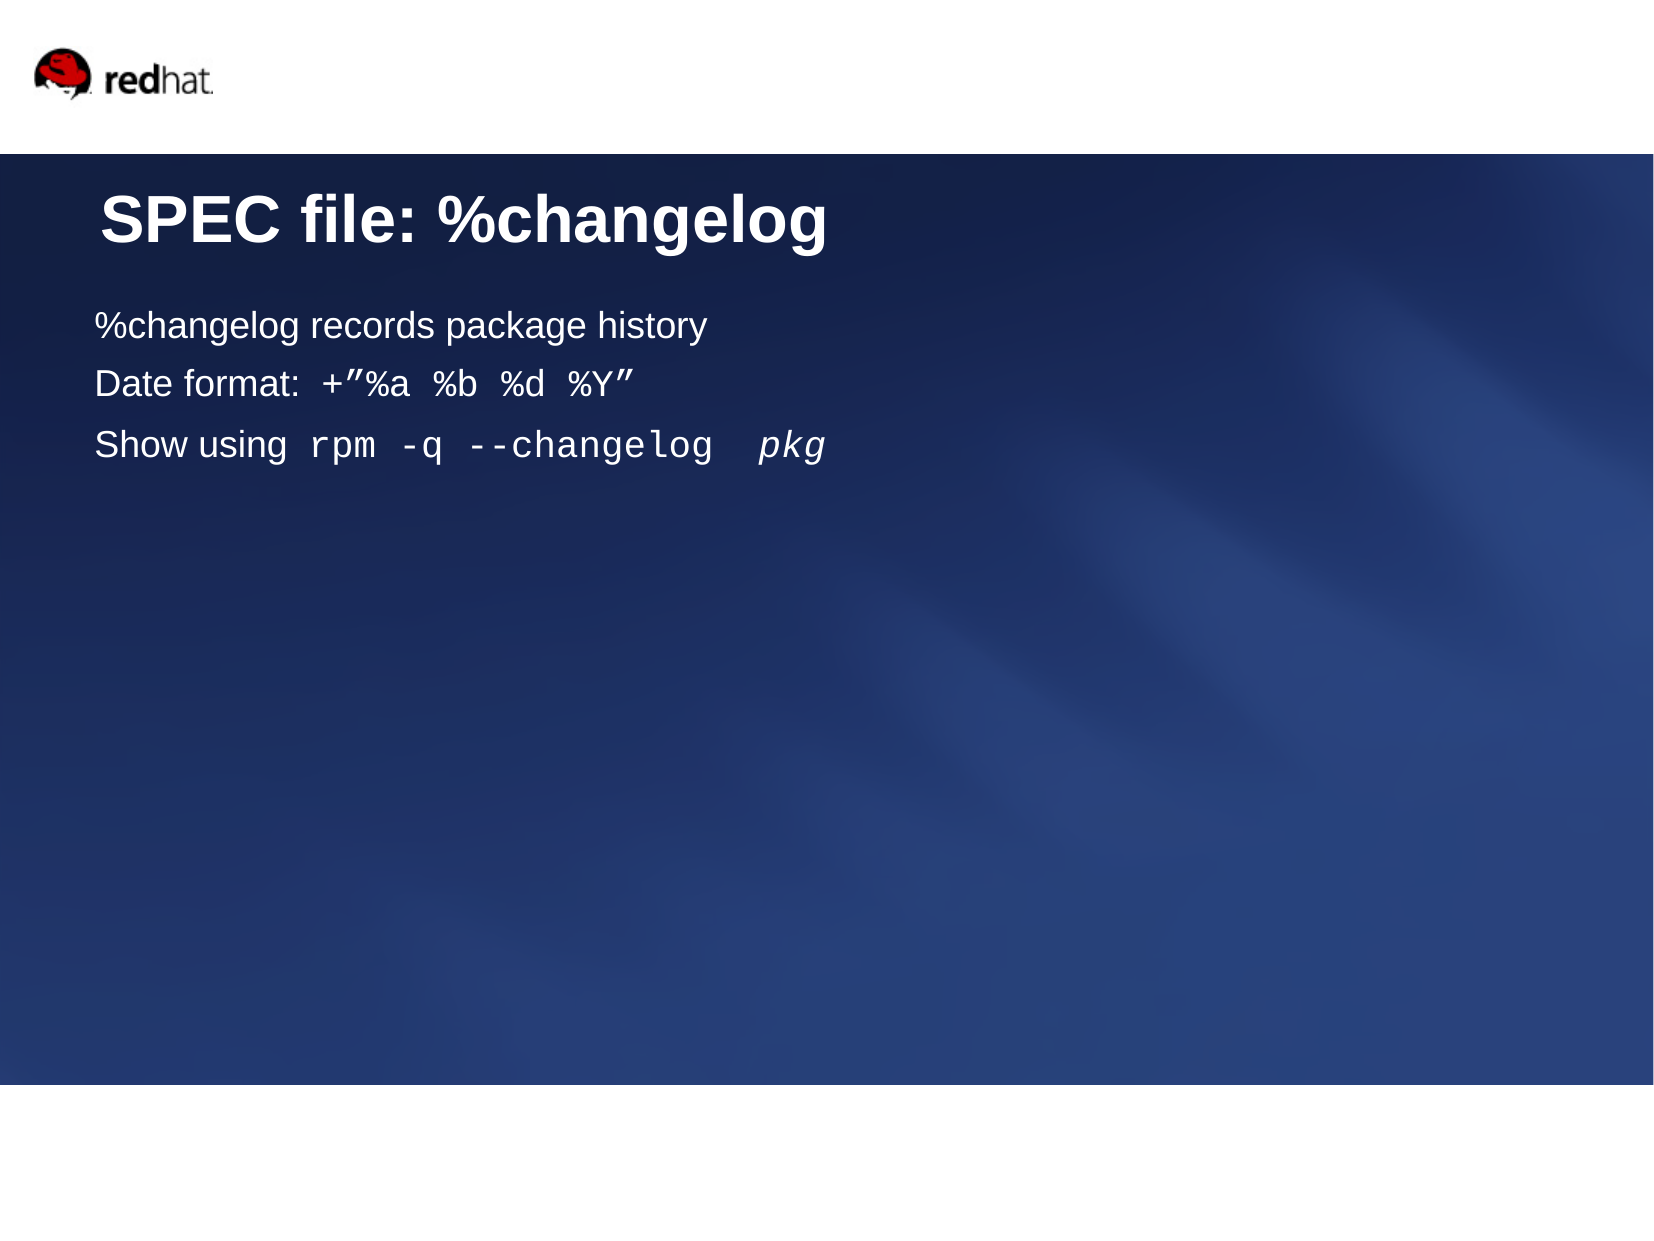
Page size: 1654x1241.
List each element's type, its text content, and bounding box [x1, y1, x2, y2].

title SPEC file: %changelog [100, 164, 1506, 275]
picture [33, 46, 213, 108]
picture [0, 154, 1654, 1085]
list %changelog records package history Date format: +”%a %b %d %Y” Show using rpm -q --changelog pkg [94, 304, 1500, 1083]
